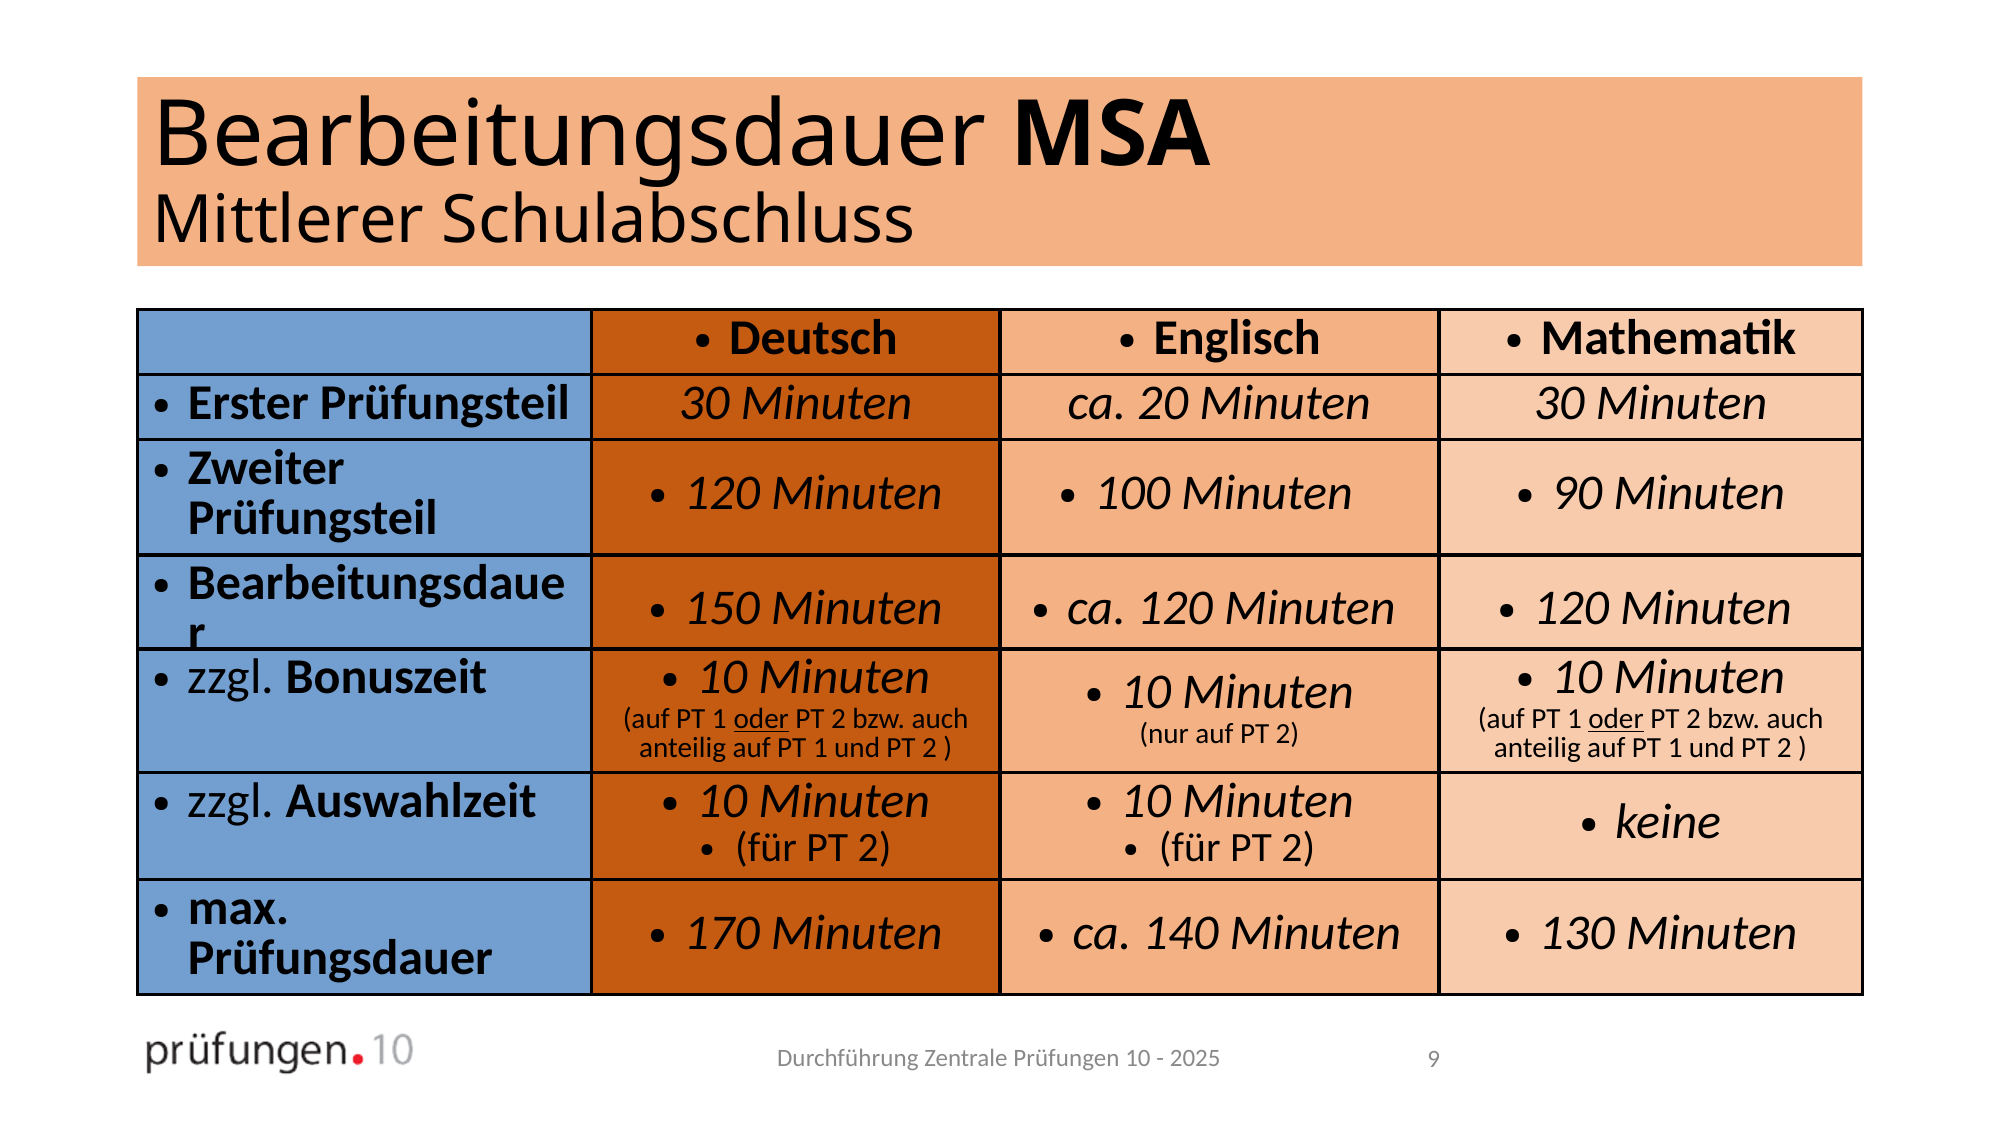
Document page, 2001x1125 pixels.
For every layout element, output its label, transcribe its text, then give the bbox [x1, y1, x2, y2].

table_cell keine [1441, 774, 1861, 878]
table_header 10 Minuten (auf PT 1 oder PT 2 bzw. auch anteilig auf PT 1 und PT 2 ) [1441, 651, 1861, 771]
table_cell 30 Minuten [593, 376, 998, 438]
picture [137, 1023, 423, 1080]
table_cell 120 Minuten [593, 441, 998, 553]
table_header 10 Minuten (nur auf PT 2) [1002, 651, 1437, 771]
table_cell 130 Minuten [1441, 881, 1861, 993]
table_cell 150 Minuten [593, 557, 998, 647]
text_box <Foliennummer> [1412, 1027, 1863, 1088]
table_cell 10 Minuten (für PT 2) [1002, 774, 1437, 878]
table_cell Zweiter Prüfungsteil [139, 441, 590, 553]
table_cell ca. 20 Minuten [1002, 376, 1437, 438]
table_header Englisch [1002, 311, 1437, 373]
table_cell Bearbeitungsdauer [139, 557, 590, 647]
table_cell 170 Minuten [593, 881, 998, 993]
table_header 10 Minuten (auf PT 1 oder PT 2 bzw. auch anteilig auf PT 1 und PT 2 ) [593, 651, 998, 771]
table_header zzgl. Bonuszeit [139, 651, 590, 771]
table_cell zzgl. Auswahlzeit [139, 774, 590, 878]
table_cell 30 Minuten [1441, 376, 1861, 438]
table_cell 90 Minuten [1441, 441, 1861, 553]
title Bearbeitungsdauer MSA Mittlerer Schulabschluss [137, 77, 1863, 267]
table_cell 120 Minuten [1441, 557, 1861, 647]
table_cell 100 Minuten [1002, 441, 1437, 553]
table_header [139, 311, 590, 373]
table_cell 10 Minuten (für PT 2) [593, 774, 998, 878]
table_cell Erster Prüfungsteil [139, 376, 590, 438]
table_header Mathematik [1441, 311, 1861, 373]
table_cell ca. 120 Minuten [1002, 557, 1437, 647]
table_cell max. Prüfungsdauer [139, 881, 590, 993]
table_header Deutsch [593, 311, 998, 373]
table_cell ca. 140 Minuten [1002, 881, 1437, 993]
